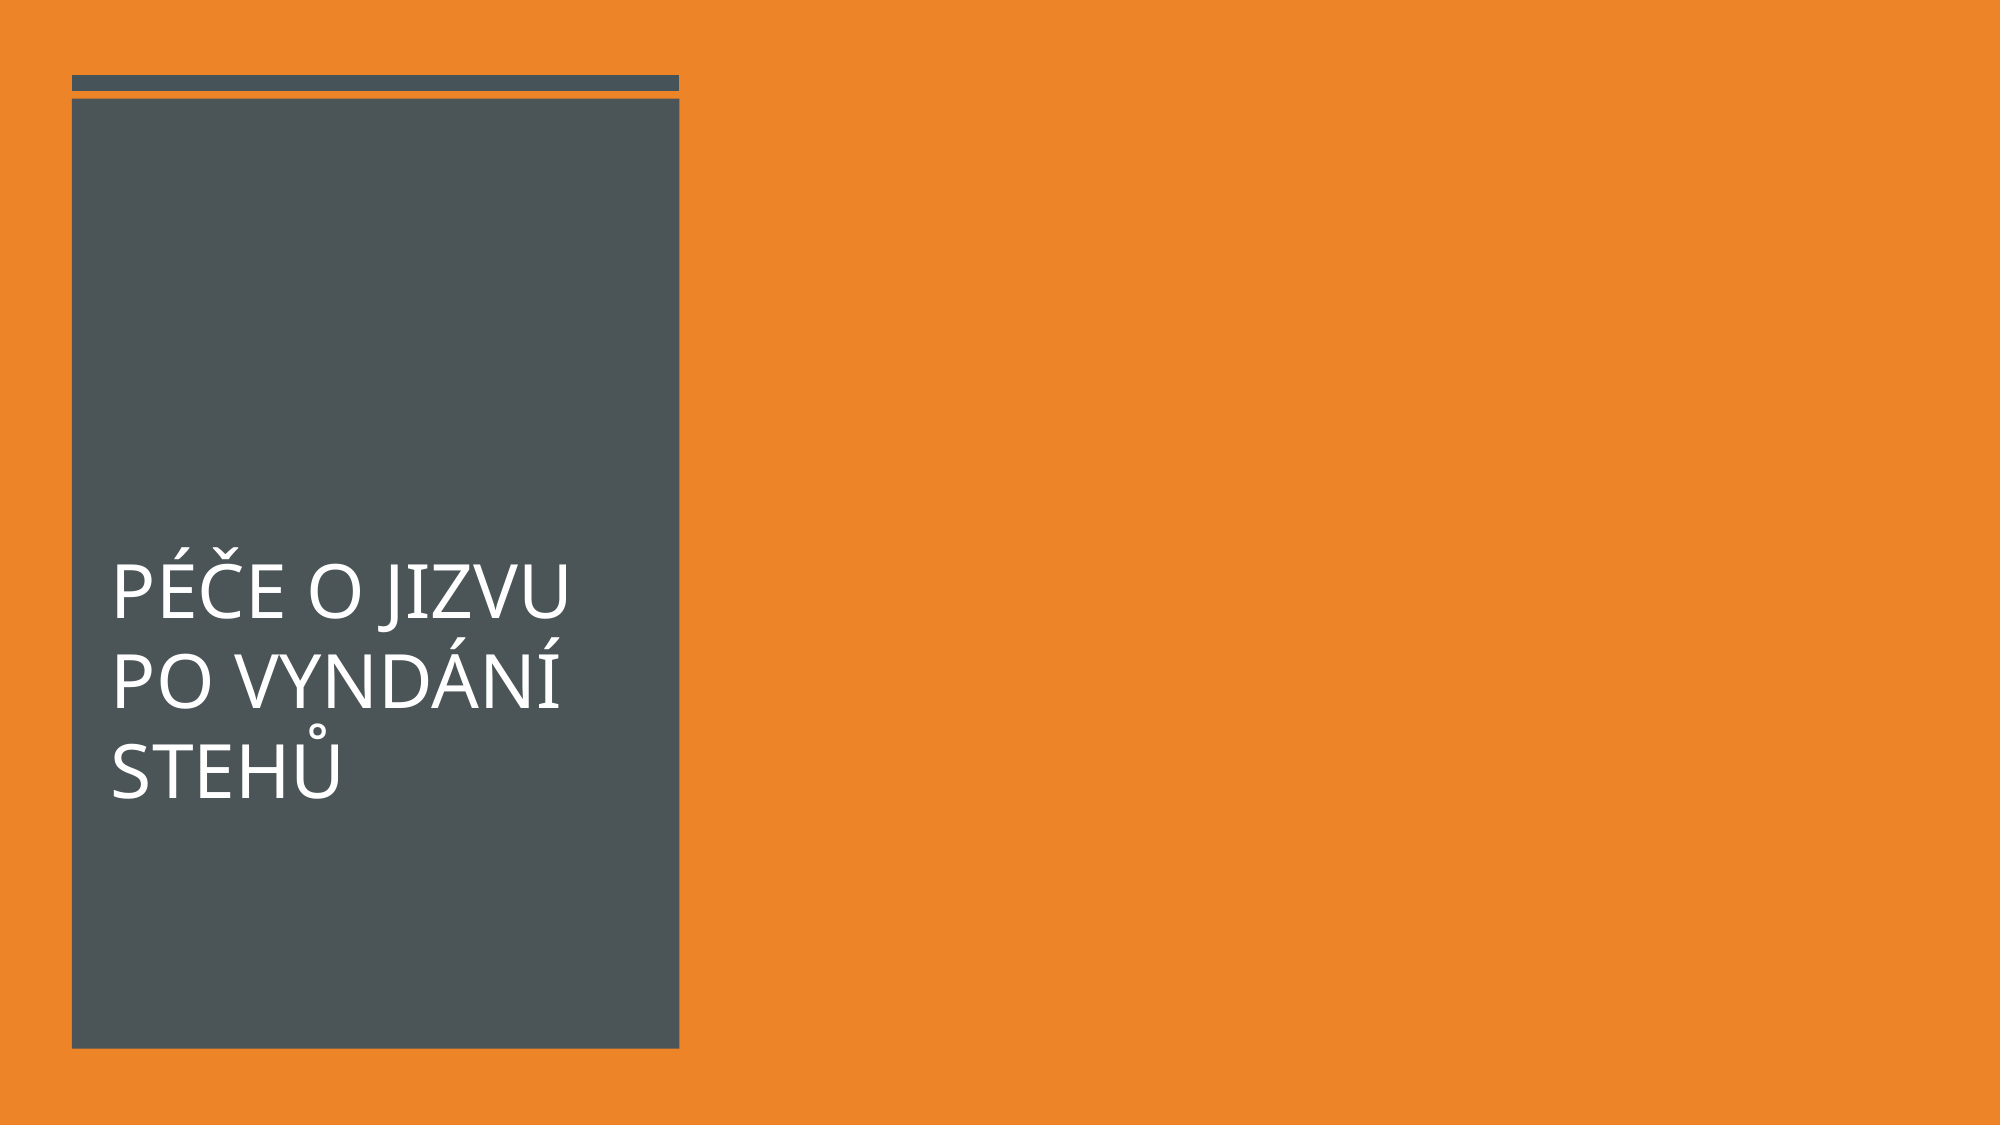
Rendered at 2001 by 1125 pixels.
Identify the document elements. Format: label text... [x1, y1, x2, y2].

picture [536, 86, 1967, 1033]
title PÉČE O JIZVU PO VYNDÁNÍ STEHŮ [95, 249, 536, 821]
text_box [0, 0, 2000, 1125]
